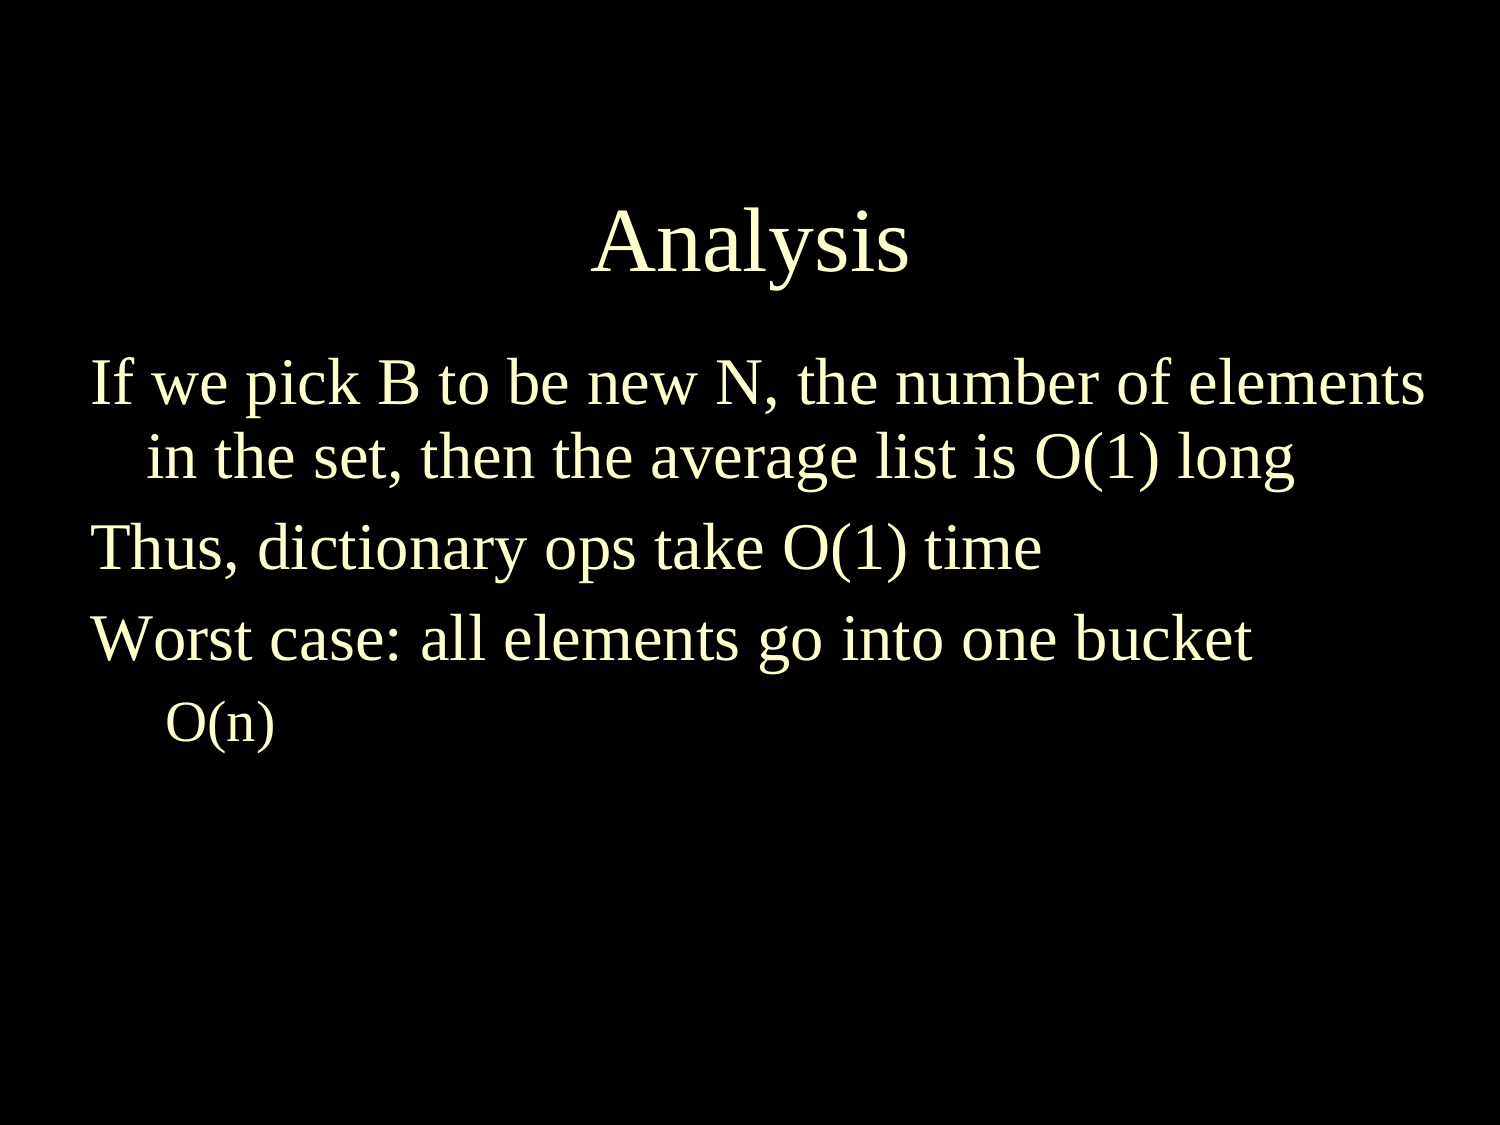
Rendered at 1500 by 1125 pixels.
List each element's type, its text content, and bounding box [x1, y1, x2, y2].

title Analysis [22, 145, 1480, 336]
list If we pick B to be new N, the number of elements in the set, then the average list is O(1) long Thus, dictionary ops take O(1) time Worst case: all elements go into one bucket O(n) [75, 337, 1463, 1016]
